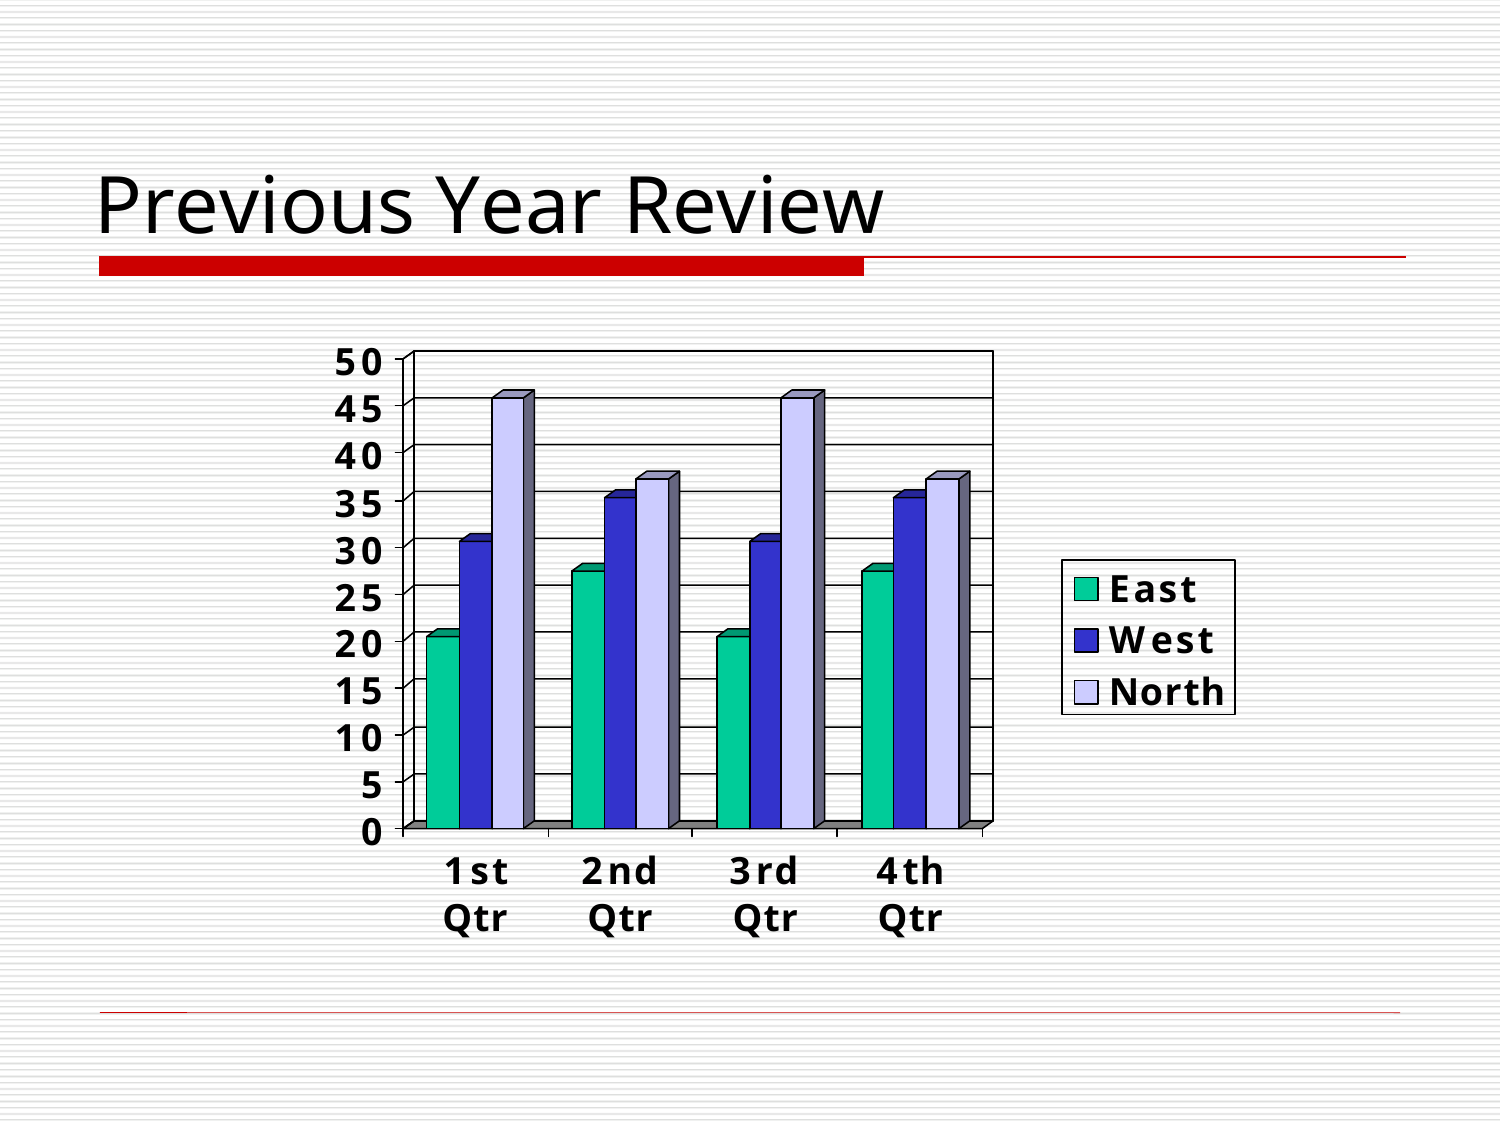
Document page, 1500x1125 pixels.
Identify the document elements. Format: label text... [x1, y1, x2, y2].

picture [0, 0, 1500, 1125]
chart [251, 304, 1251, 971]
title Previous Year Review [94, 49, 1407, 250]
